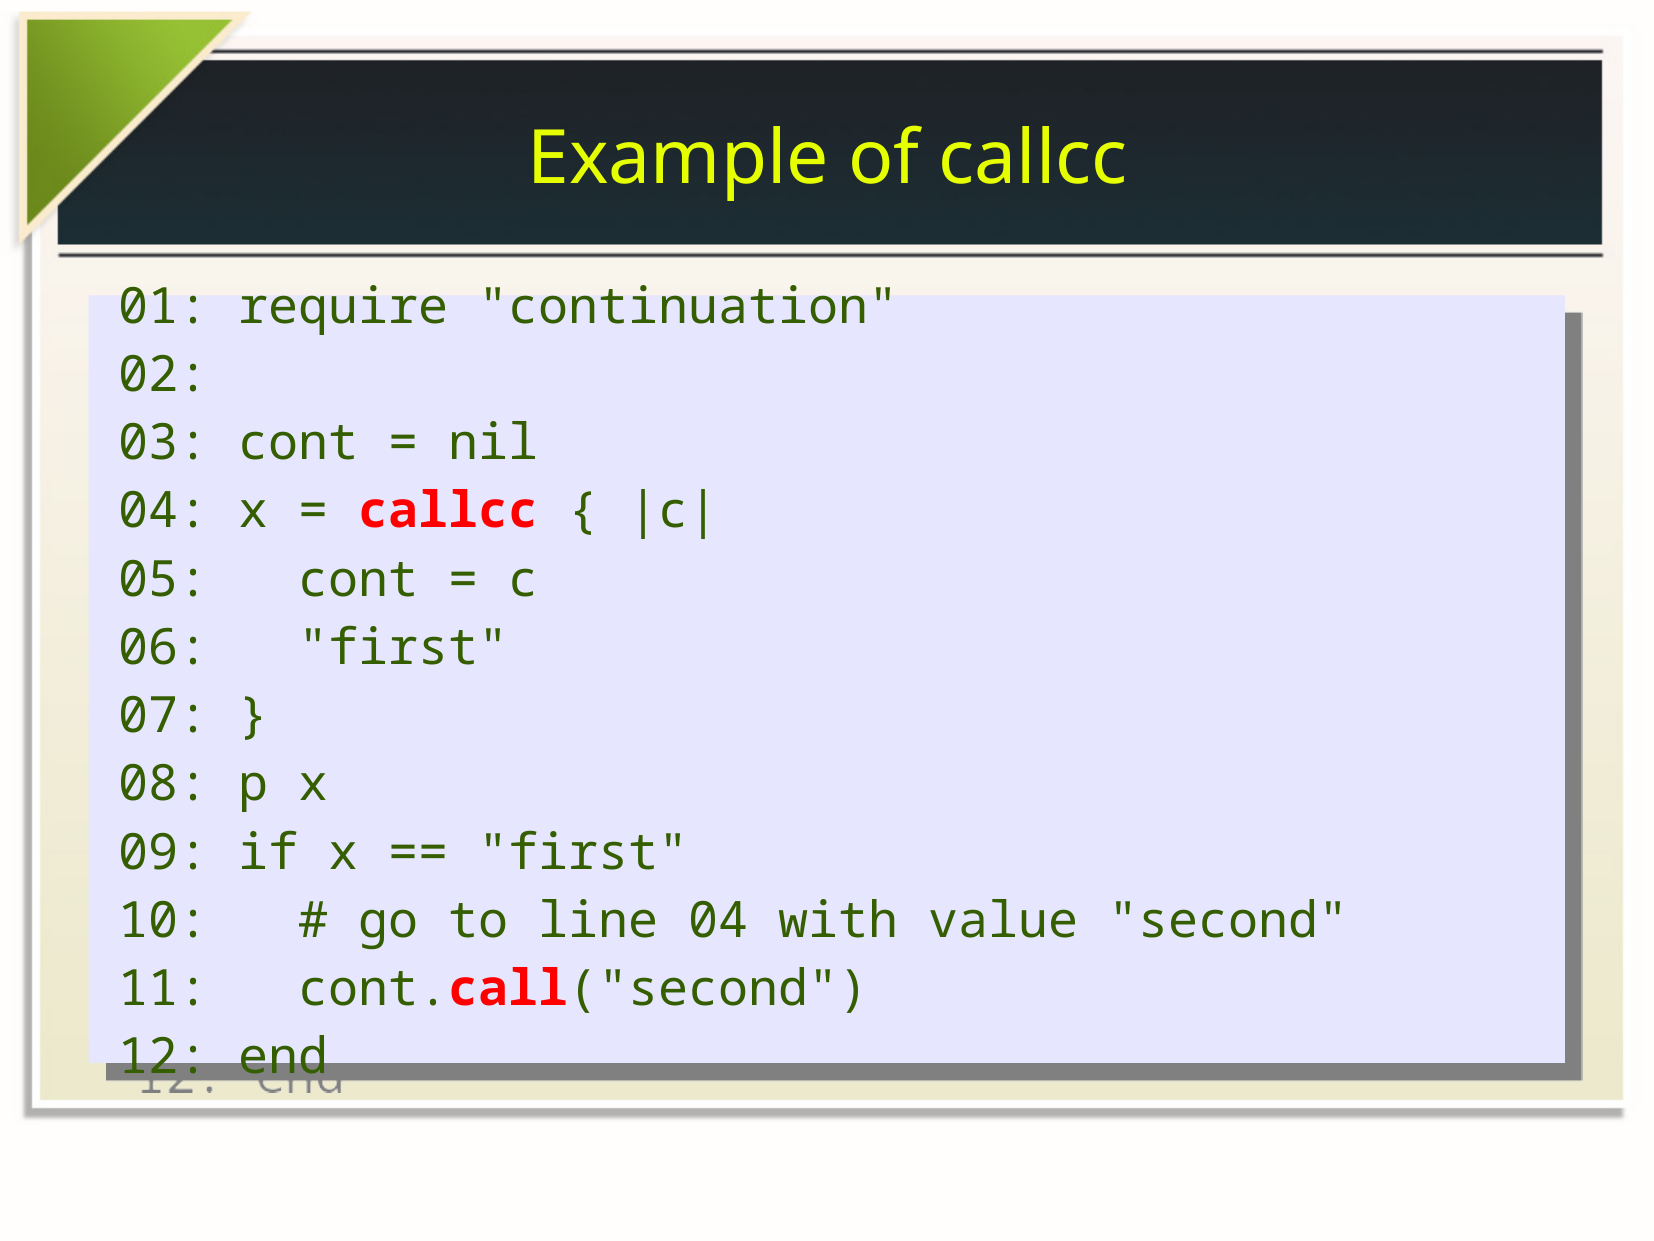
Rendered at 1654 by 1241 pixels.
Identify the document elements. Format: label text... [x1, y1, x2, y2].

picture [0, 0, 1654, 1241]
title Example of callcc [121, 73, 1534, 237]
text_box 01: require "continuation" 02: 03: cont = nil 04: x = callcc { |c| 05: cont = c 06: "first" 07: } 08: p x 09: if x == "first" 10: # go to line 04 with value "second" 11: cont.call("second") 12: end [88, 295, 1565, 1063]
